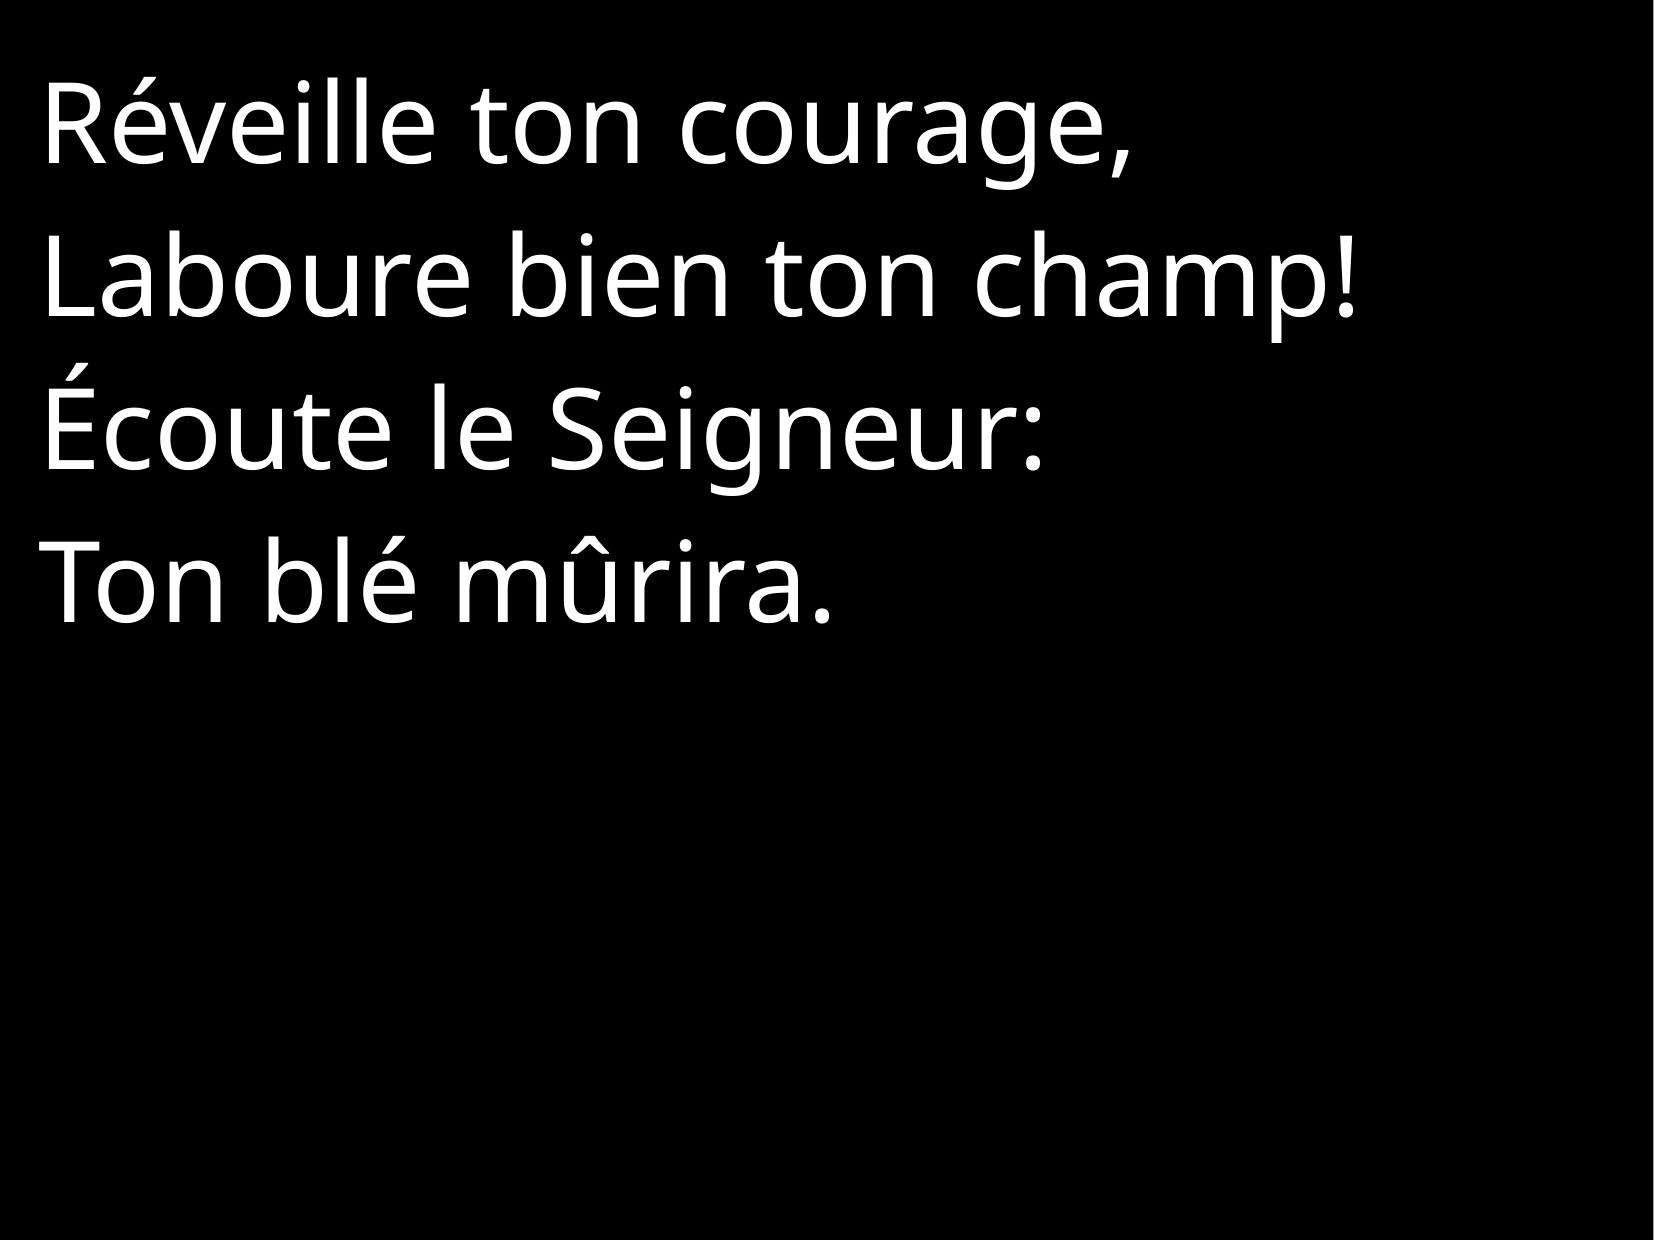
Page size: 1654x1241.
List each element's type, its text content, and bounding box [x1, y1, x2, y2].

text_box Réveille ton courage, Laboure bien ton champ! Écoute le Seigneur: Ton blé mûrira. [23, 35, 1630, 1205]
